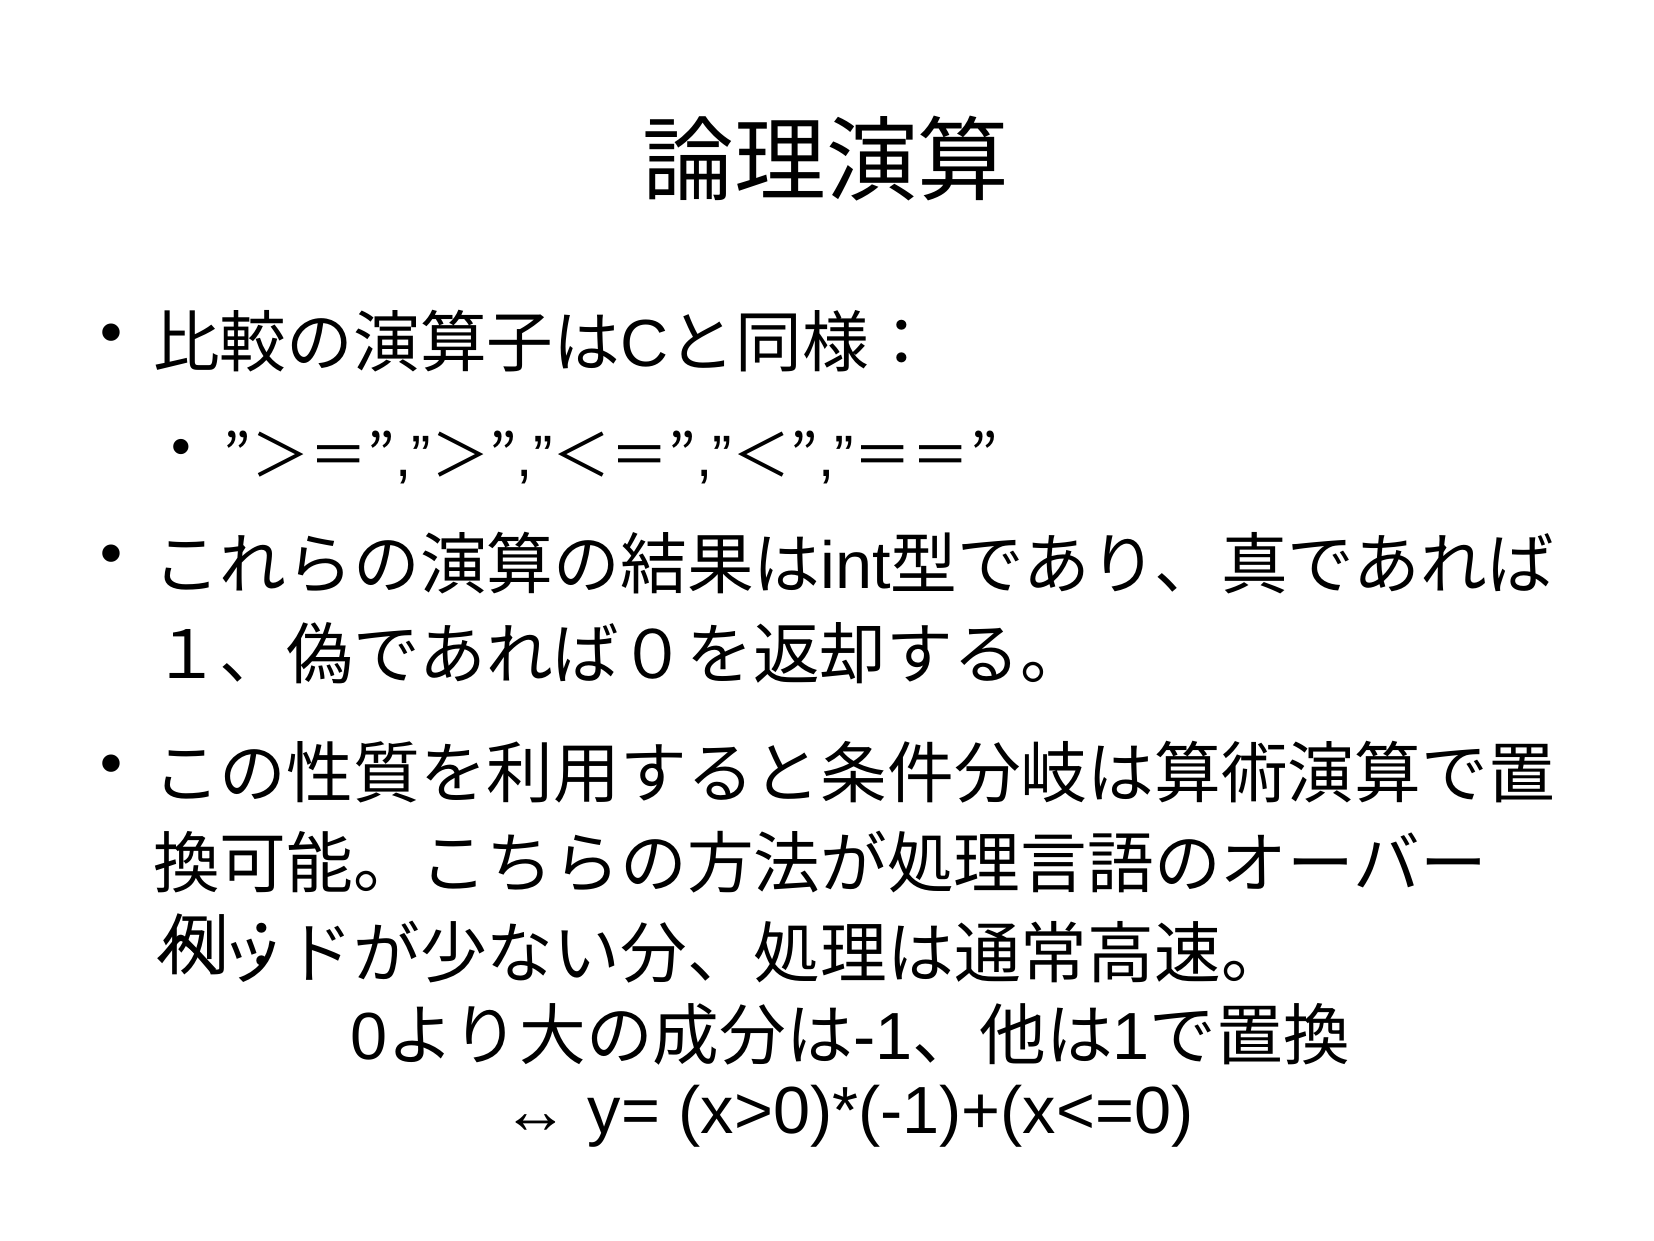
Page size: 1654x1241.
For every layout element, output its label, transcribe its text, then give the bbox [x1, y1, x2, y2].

title 論理演算 [82, 56, 1571, 249]
text_box 例： 0より大の成分は-1、他は1で置換 ↔ y= (x>0)*(-1)+(x<=0) [147, 885, 1568, 1119]
list 比較の演算子はCと同様： ”＞＝”,”＞”,”＜＝”,”＜”,”＝＝” これらの演算の結果はint型であり、真であれば１、偽であれば０を返却する。 この性質を利用すると条件分岐は算術演算で置換可能。こちらの方法が処理言語のオーバーヘッドが少ない分、処理は通常高速。 [82, 290, 1571, 857]
